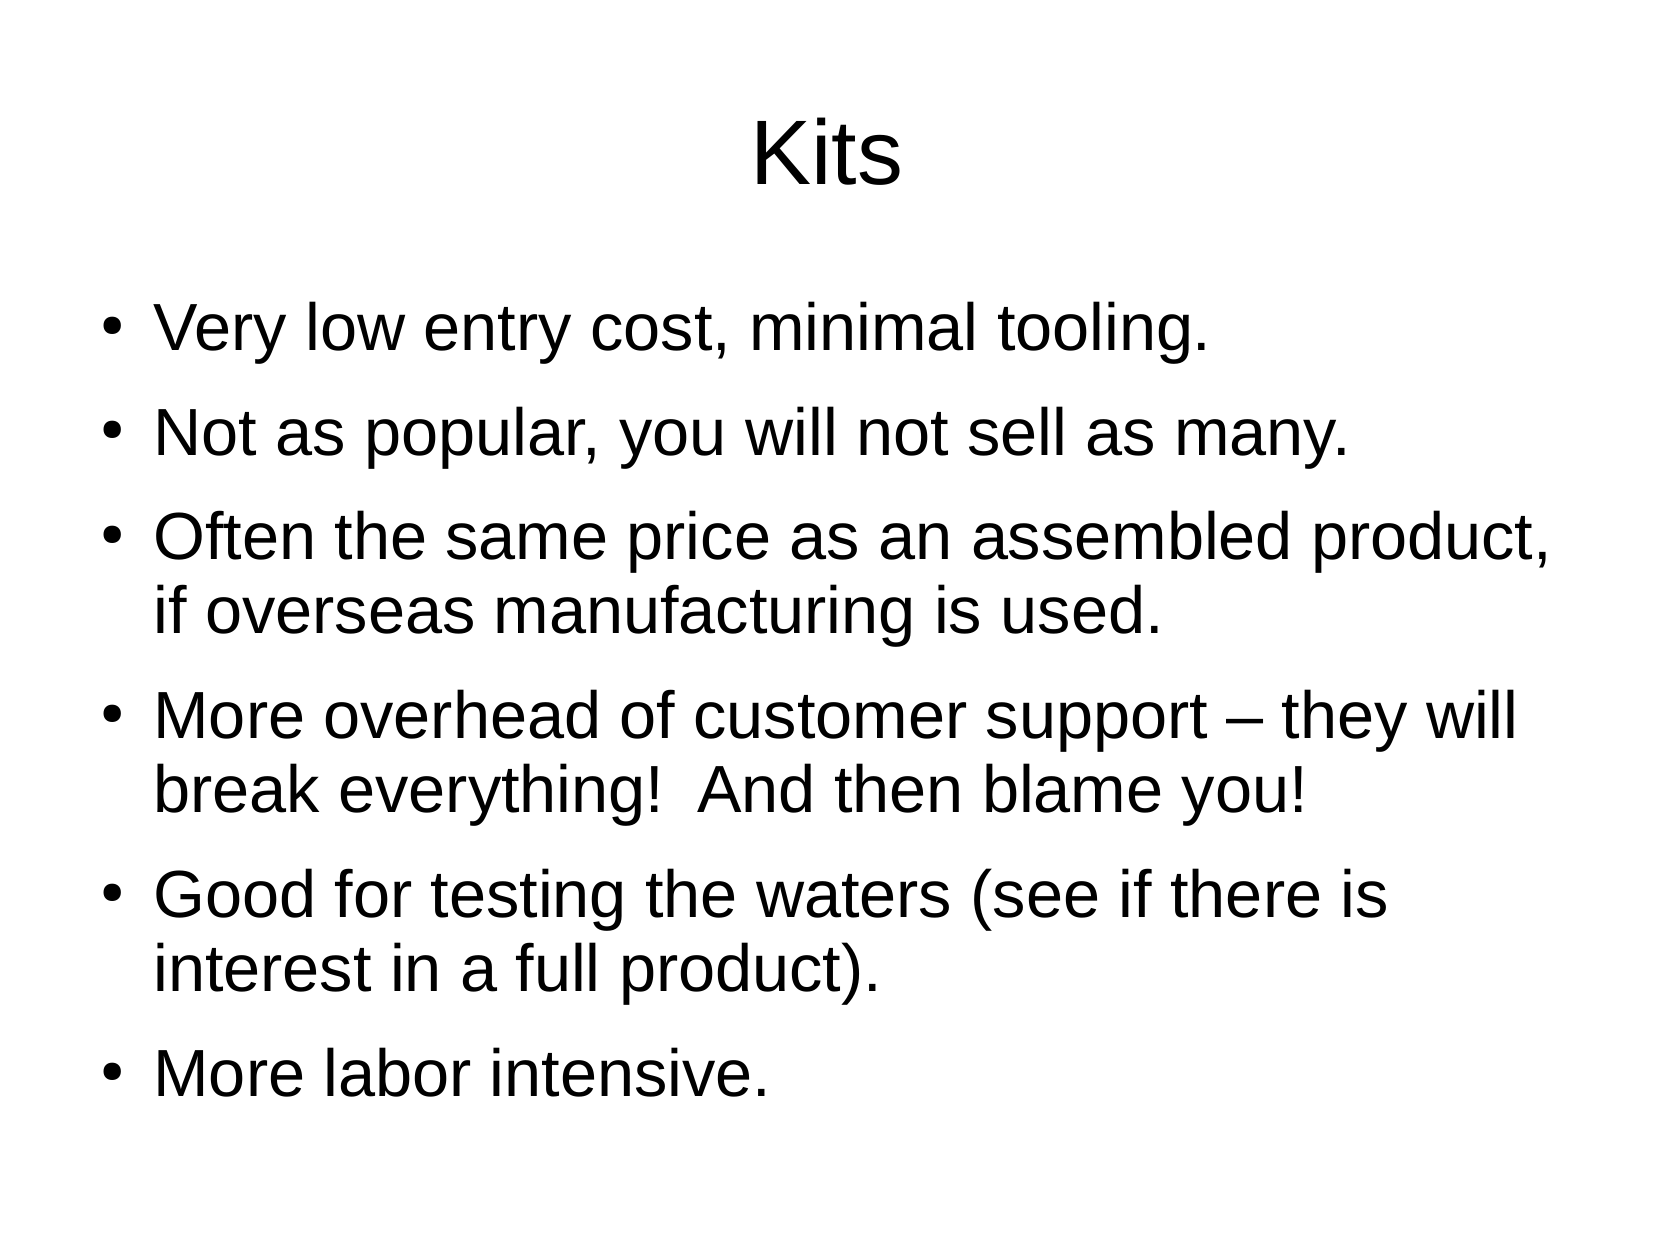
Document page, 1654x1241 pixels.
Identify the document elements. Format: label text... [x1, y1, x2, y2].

list Very low entry cost, minimal tooling. Not as popular, you will not sell as many. Often the same price as an assembled product, if overseas manufacturing is used. More overhead of customer support – they will break everything! And then blame you! Good for testing the waters (see if there is interest in a full product). More labor intensive. [82, 290, 1571, 1109]
title Kits [82, 49, 1571, 257]
